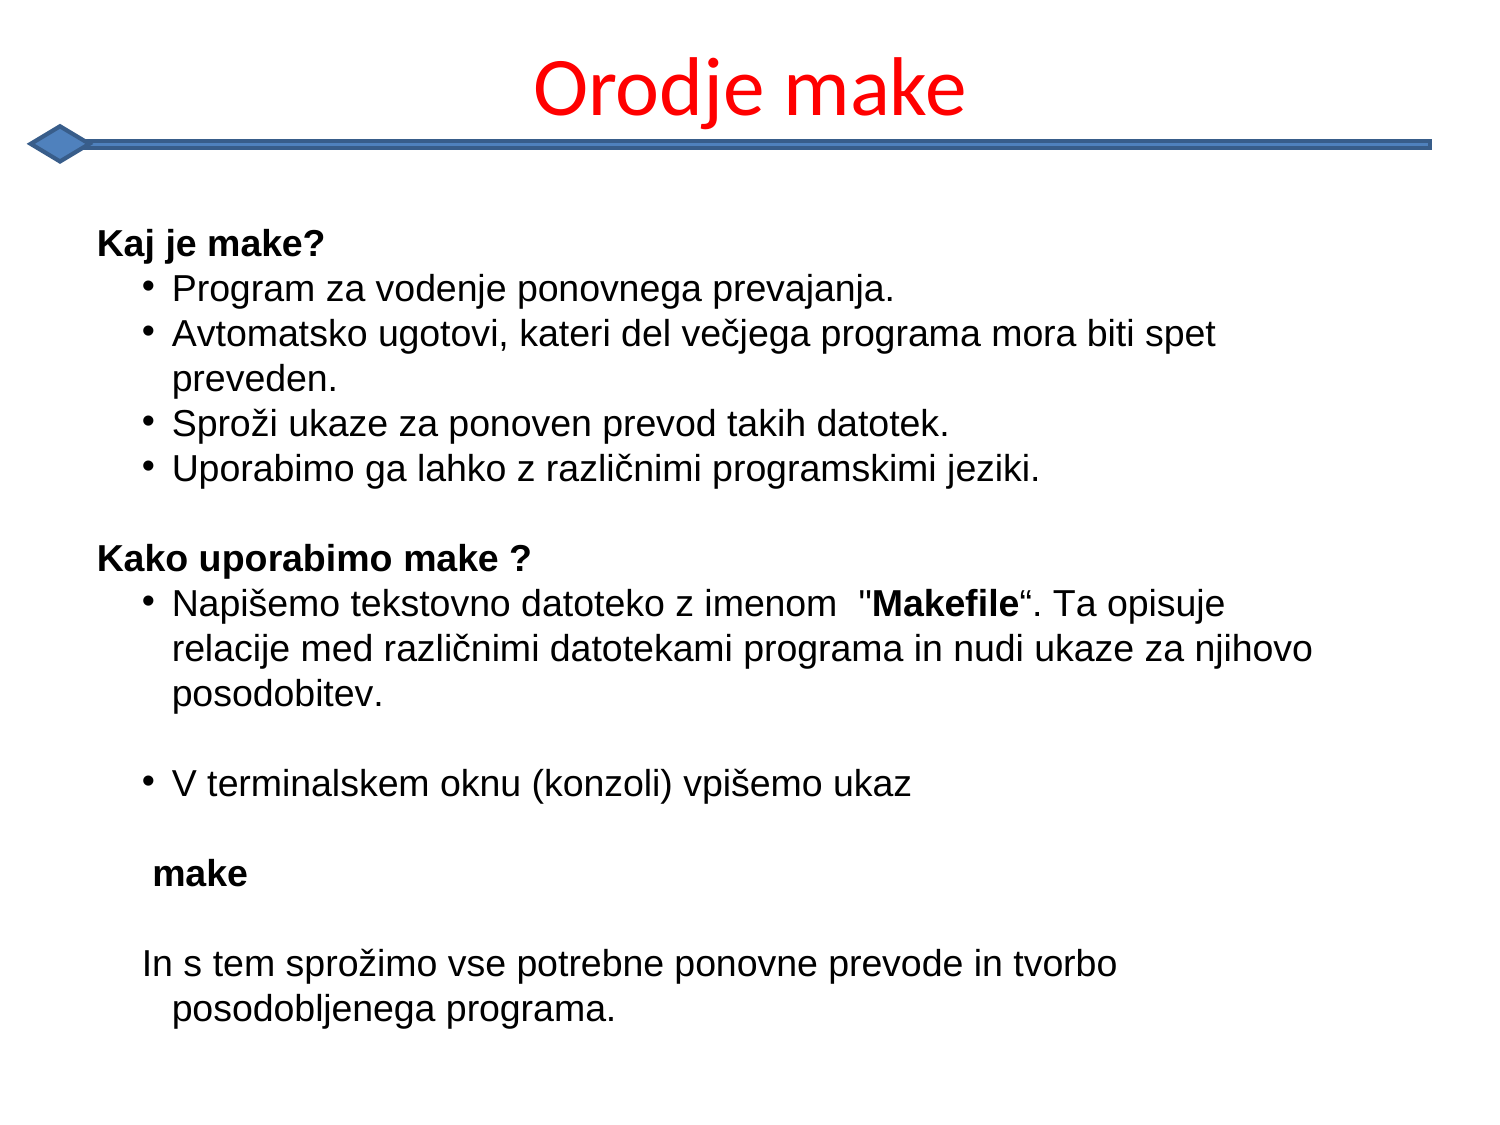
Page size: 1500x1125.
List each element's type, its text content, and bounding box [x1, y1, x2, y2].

text_box Kaj je make? Program za vodenje ponovnega prevajanja. Avtomatsko ugotovi, kateri del večjega programa mora biti spet preveden. Sproži ukaze za ponoven prevod takih datotek. Uporabimo ga lahko z različnimi programskimi jeziki. Kako uporabimo make ? Napišemo tekstovno datoteko z imenom "Makefile“. Ta opisuje relacije med različnimi datotekami programa in nudi ukaze za njihovo posodobitev. V terminalskem oknu (konzoli) vpišemo ukaz make In s tem sprožimo vse potrebne ponovne prevode in tvorbo posodobljenega programa. [82, 210, 1360, 1082]
title Orodje make [75, 23, 1426, 141]
